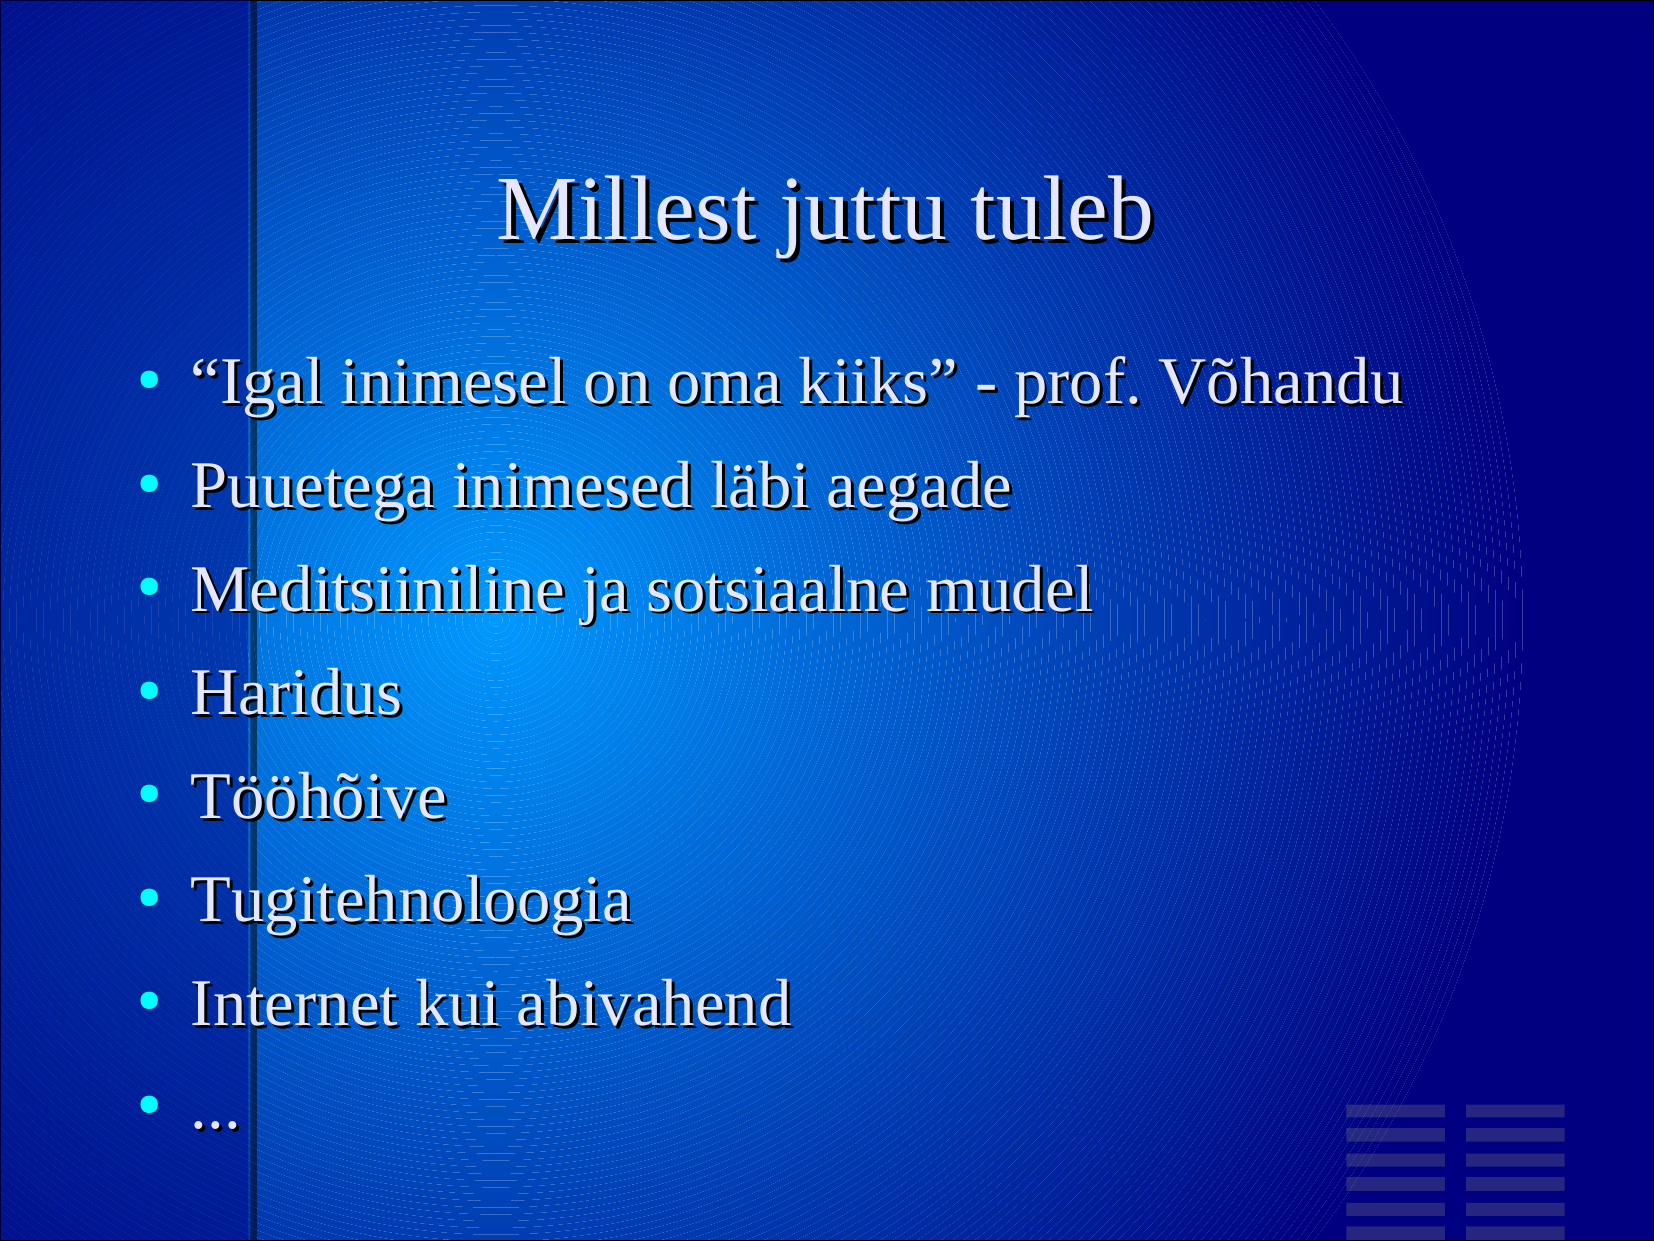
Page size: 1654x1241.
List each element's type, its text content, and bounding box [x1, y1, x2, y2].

title Millest juttu tuleb [119, 104, 1533, 313]
list “Igal inimesel on oma kiiks” - prof. Võhandu Puuetega inimesed läbi aegade Meditsiiniline ja sotsiaalne mudel Haridus Tööhõive Tugitehnoloogia Internet kui abivahend ... [119, 344, 1533, 1144]
